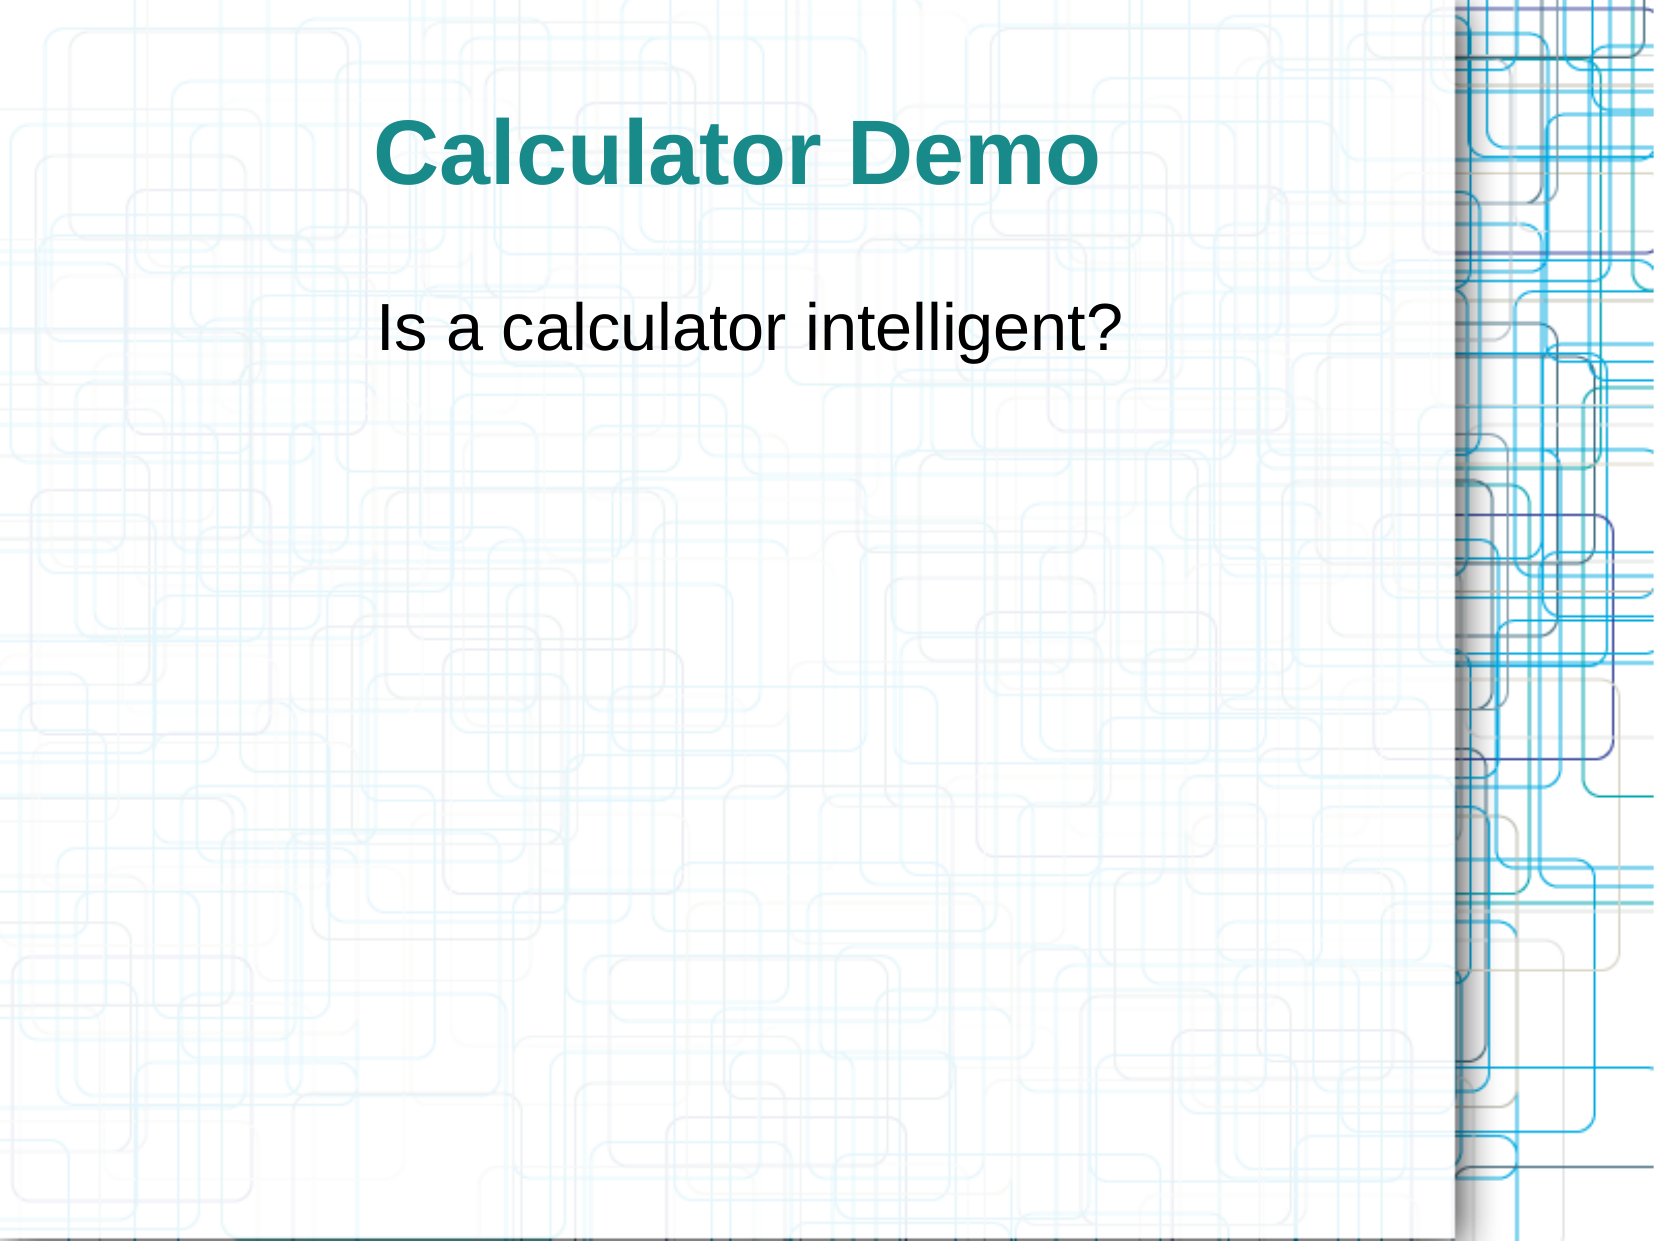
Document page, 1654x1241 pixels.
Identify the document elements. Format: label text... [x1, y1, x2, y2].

picture [0, 0, 1654, 1241]
list Is a calculator intelligent? [82, 290, 1418, 1094]
title Calculator Demo [59, 56, 1418, 250]
